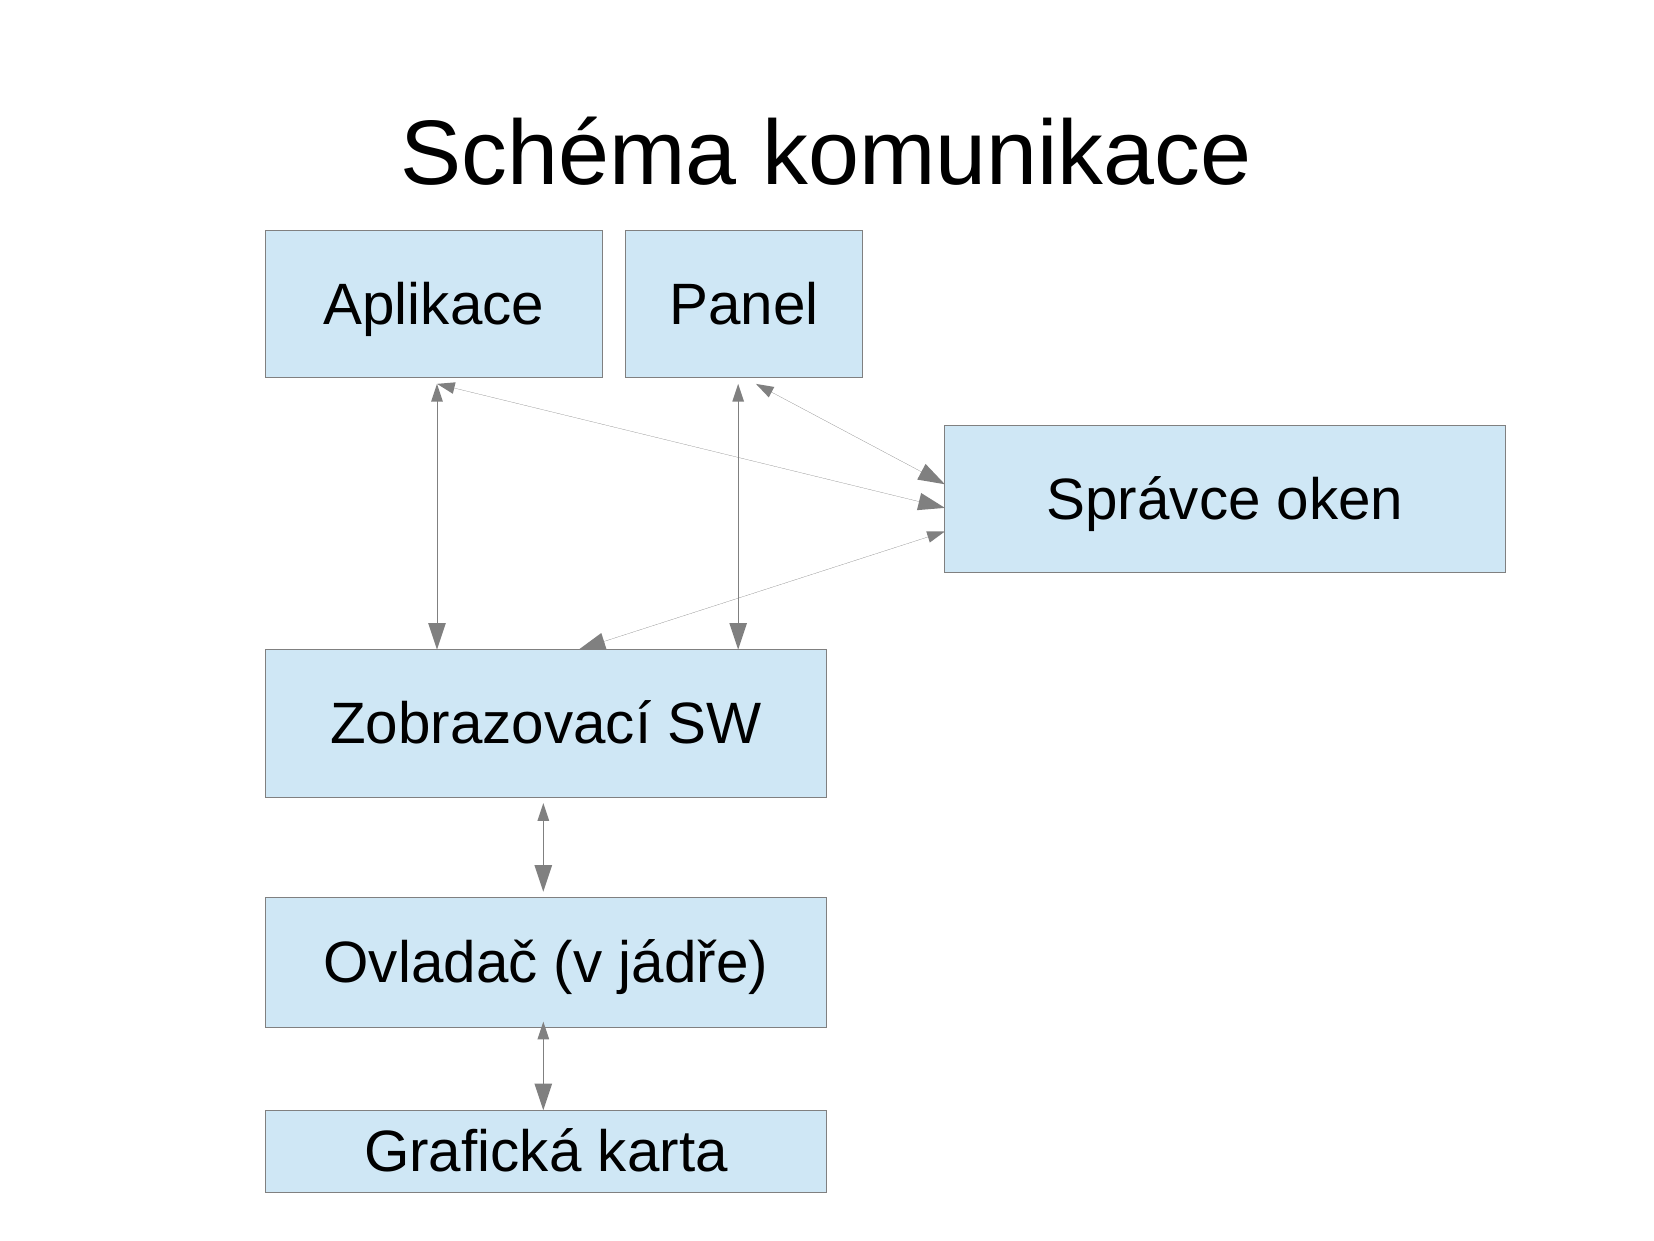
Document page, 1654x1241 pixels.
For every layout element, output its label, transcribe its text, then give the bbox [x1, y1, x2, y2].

text_box Aplikace [265, 230, 603, 378]
text_box Zobrazovací SW [265, 649, 827, 798]
text_box Správce oken [944, 425, 1506, 573]
title Schéma komunikace [82, 56, 1571, 250]
text_box Ovladač (v jádře) [265, 897, 827, 1028]
text_box Panel [625, 230, 863, 378]
text_box Grafická karta [265, 1110, 827, 1193]
